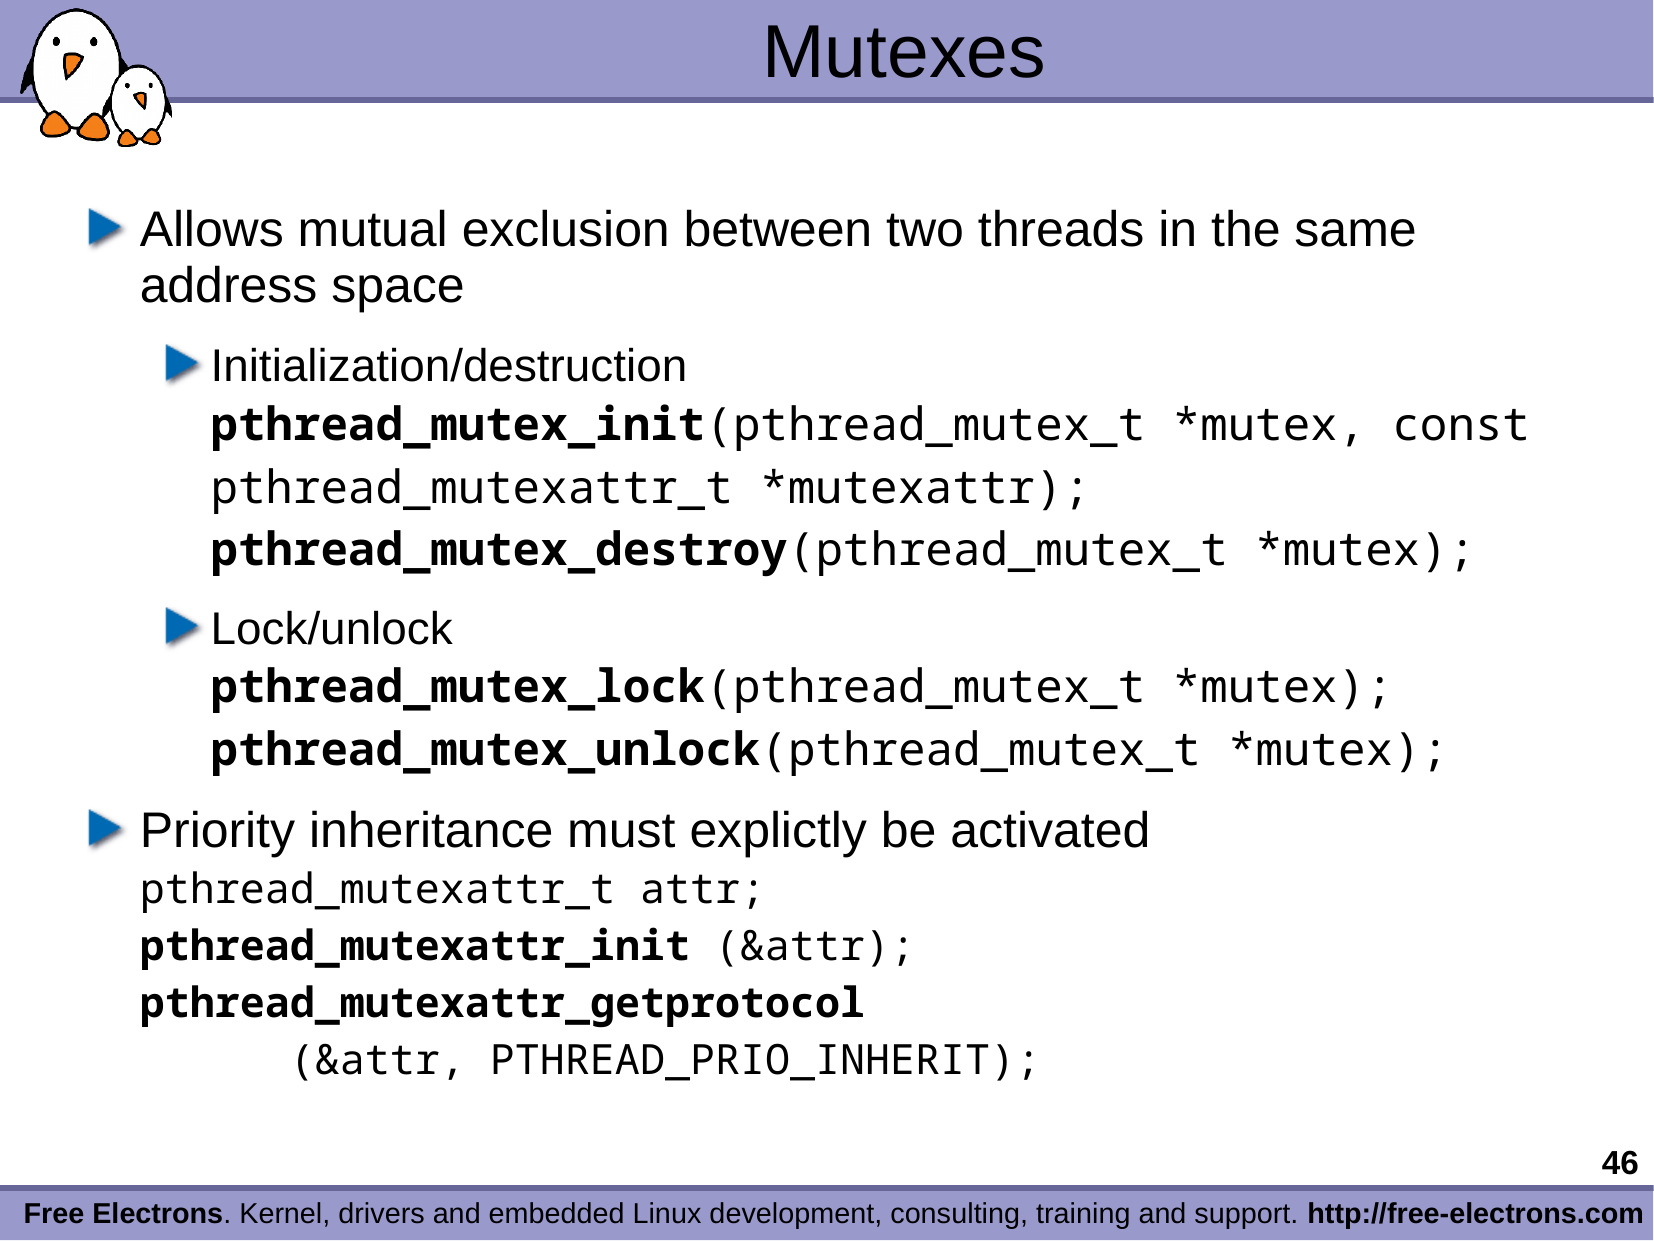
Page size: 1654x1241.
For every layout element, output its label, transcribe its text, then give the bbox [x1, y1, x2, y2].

picture [20, 8, 172, 147]
list Allows mutual exclusion between two threads in the same address space Initialization/destruction pthread_mutex_init(pthread_mutex_t *mutex, const pthread_mutexattr_t *mutexattr); pthread_mutex_destroy(pthread_mutex_t *mutex); Lock/unlock pthread_mutex_lock(pthread_mutex_t *mutex); pthread_mutex_unlock(pthread_mutex_t *mutex); Priority inheritance must explictly be activated pthread_mutexattr_t attr; pthread_mutexattr_init (&attr); pthread_mutexattr_getprotocol (&attr, PTHREAD_PRIO_INHERIT); [68, 201, 1592, 1118]
title Mutexes [178, 4, 1631, 98]
